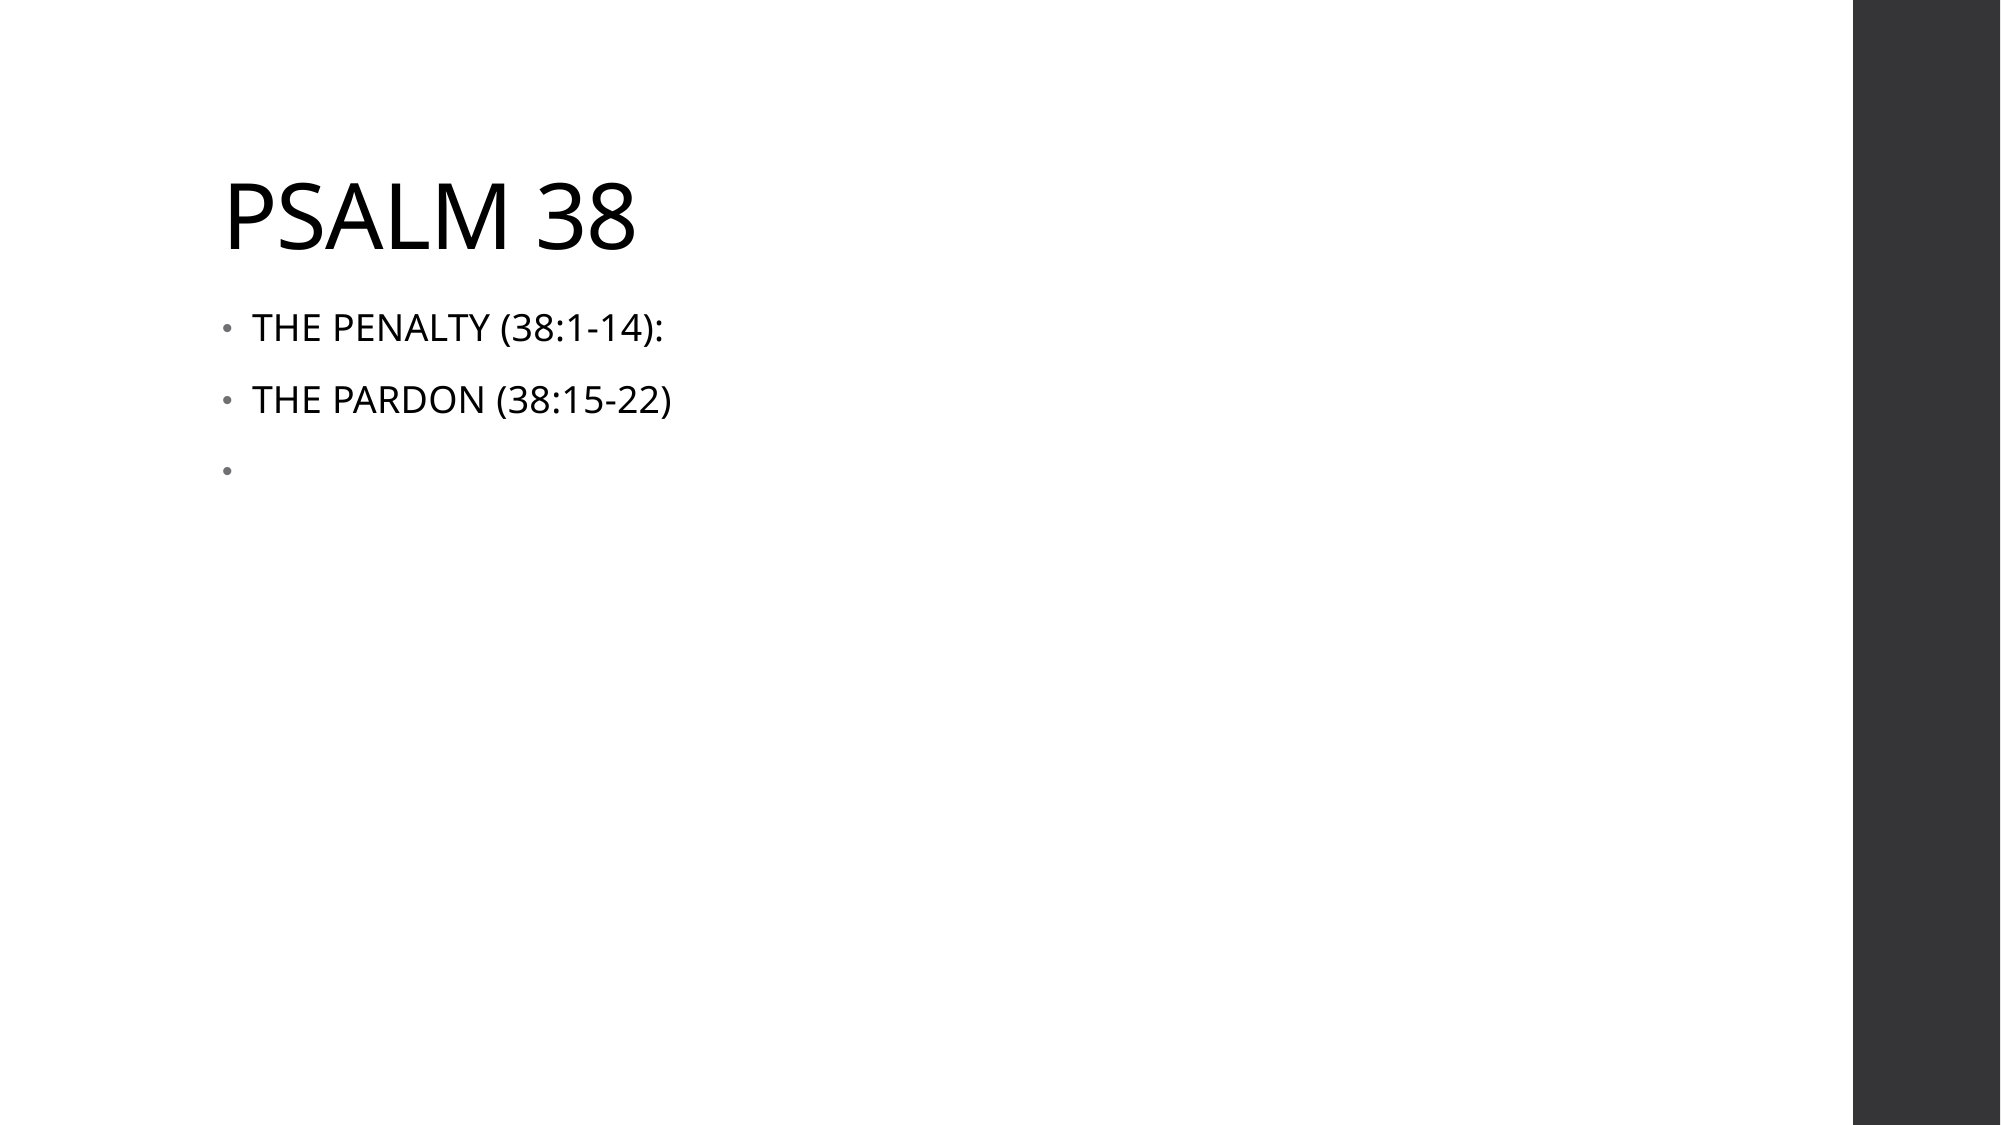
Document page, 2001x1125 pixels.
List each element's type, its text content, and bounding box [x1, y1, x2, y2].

title PSALM 38 [206, 60, 1797, 278]
list THE PENALTY (38:1-14): THE PARDON (38:15-22) [206, 299, 1617, 1014]
